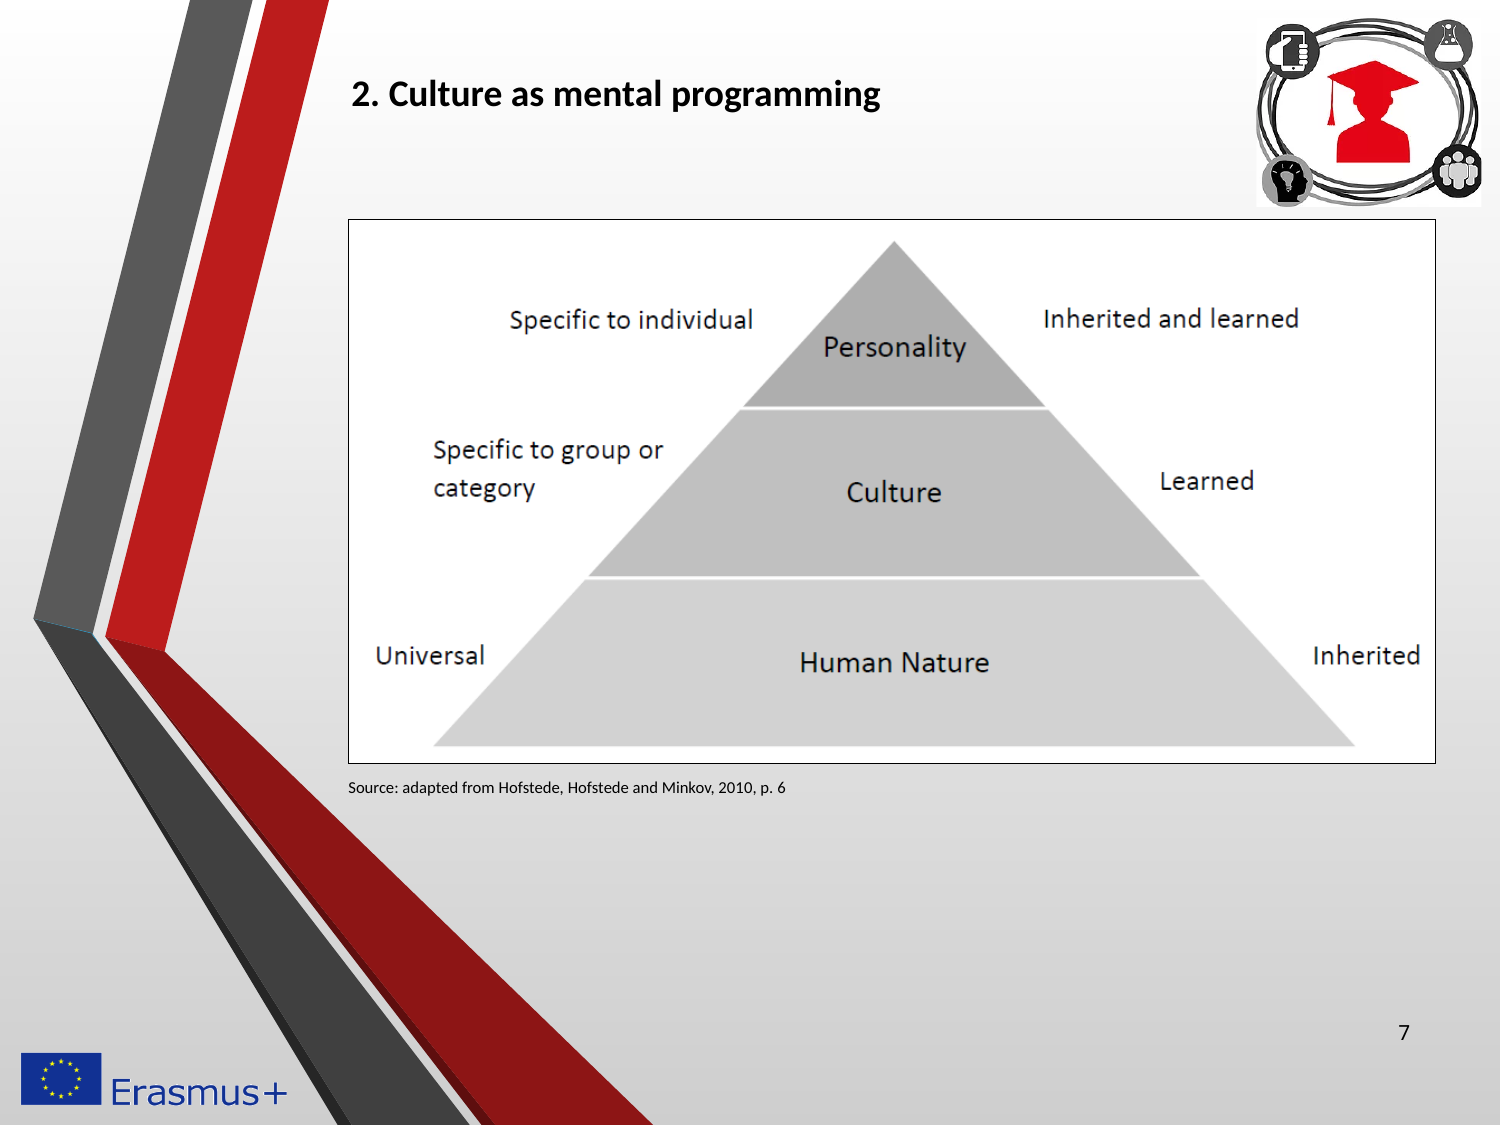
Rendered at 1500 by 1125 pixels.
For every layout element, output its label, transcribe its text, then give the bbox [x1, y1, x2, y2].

slide_number <numer> [1357, 1003, 1425, 1064]
text_box 2. Culture as mental programming [336, 61, 975, 122]
picture [1256, 18, 1482, 207]
picture [348, 219, 1436, 764]
chart [1257, 19, 1483, 209]
picture [5, 1037, 302, 1120]
text_box Source: adapted from Hofstede, Hofstede and Minkov, 2010, p. 6 [348, 775, 1214, 798]
